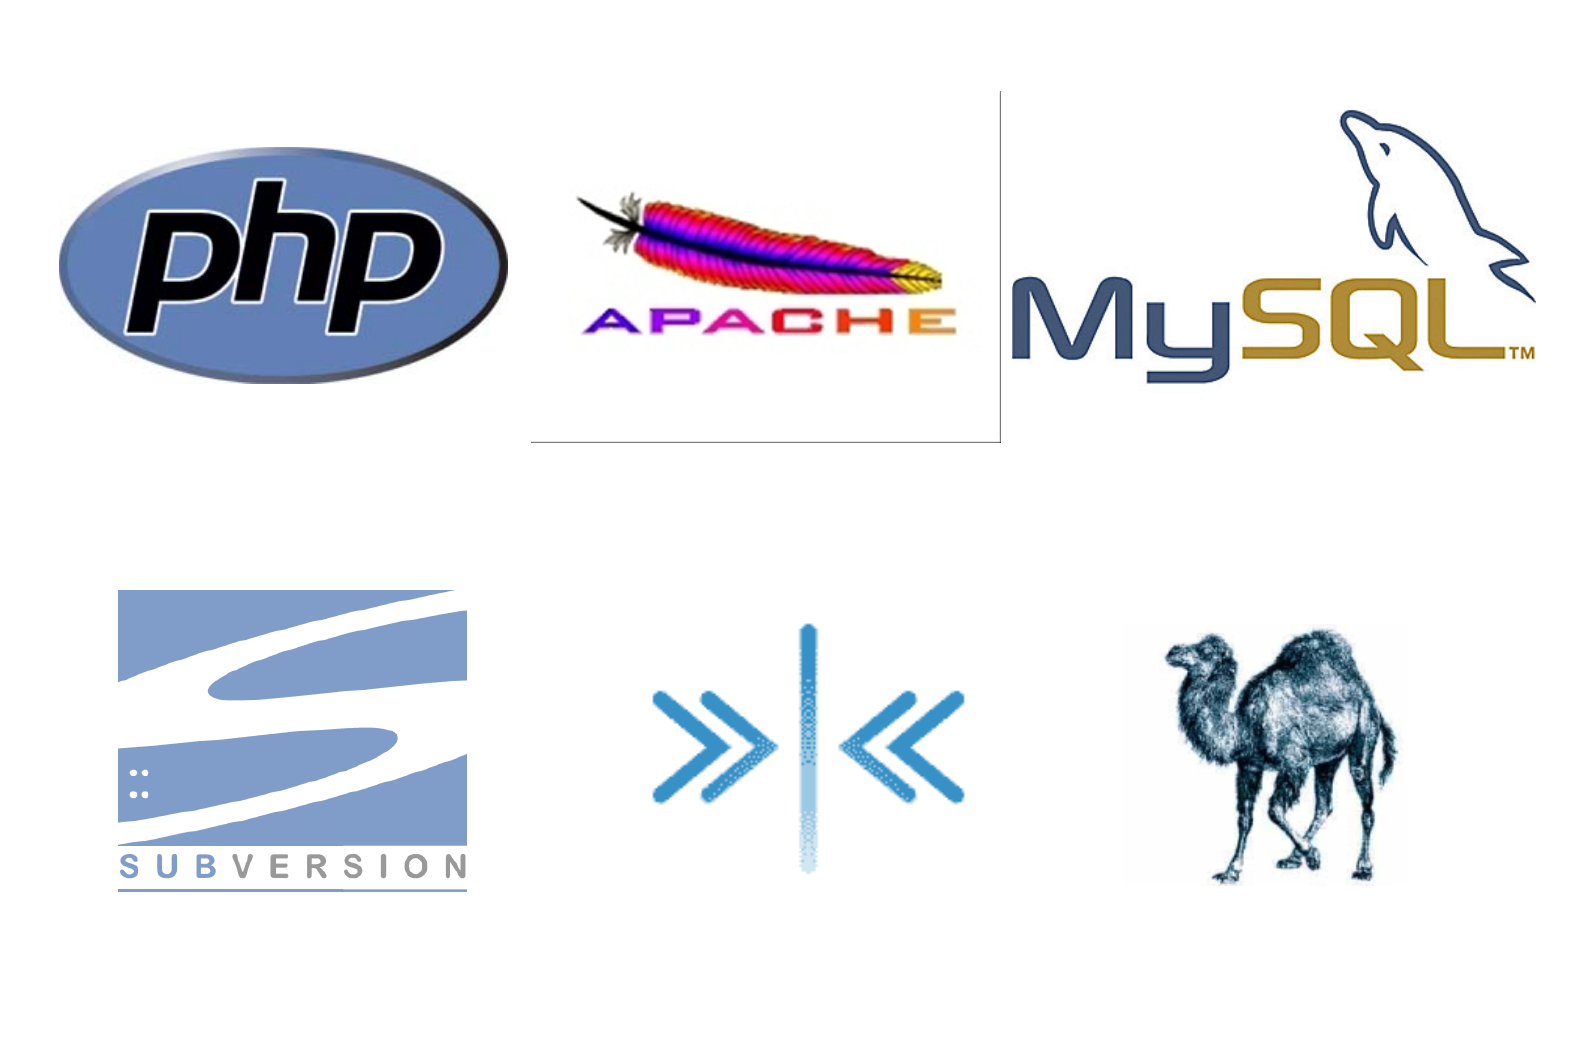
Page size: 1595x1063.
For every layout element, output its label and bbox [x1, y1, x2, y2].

picture [649, 620, 974, 886]
picture [531, 91, 1001, 443]
picture [59, 147, 508, 384]
picture [118, 590, 467, 892]
picture [1122, 624, 1408, 886]
picture [1012, 109, 1536, 414]
